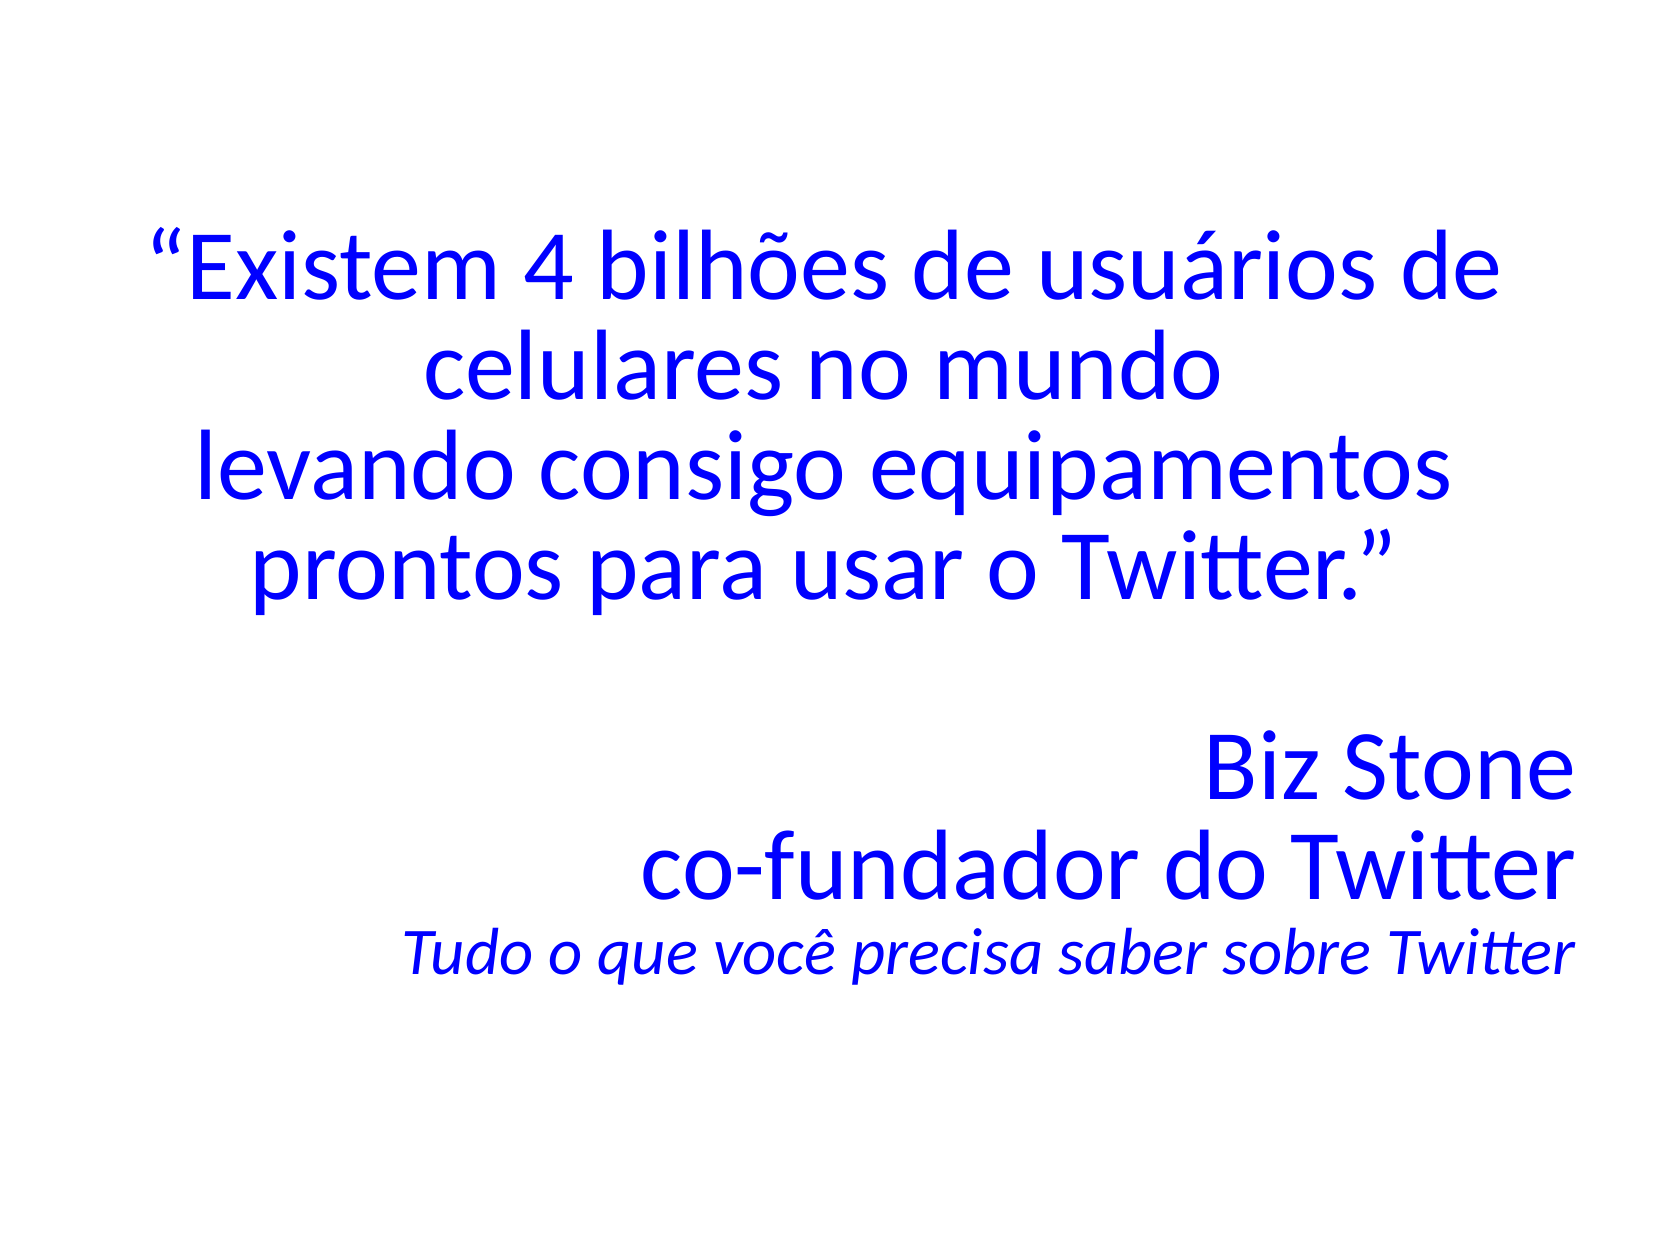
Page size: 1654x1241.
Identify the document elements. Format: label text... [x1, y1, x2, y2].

subtitle “Existem 4 bilhões de usuários de celulares no mundo levando consigo equipamentos prontos para usar o Twitter.” Biz Stone co-fundador do Twitter Tudo o que você precisa saber sobre Twitter [70, 53, 1577, 1162]
